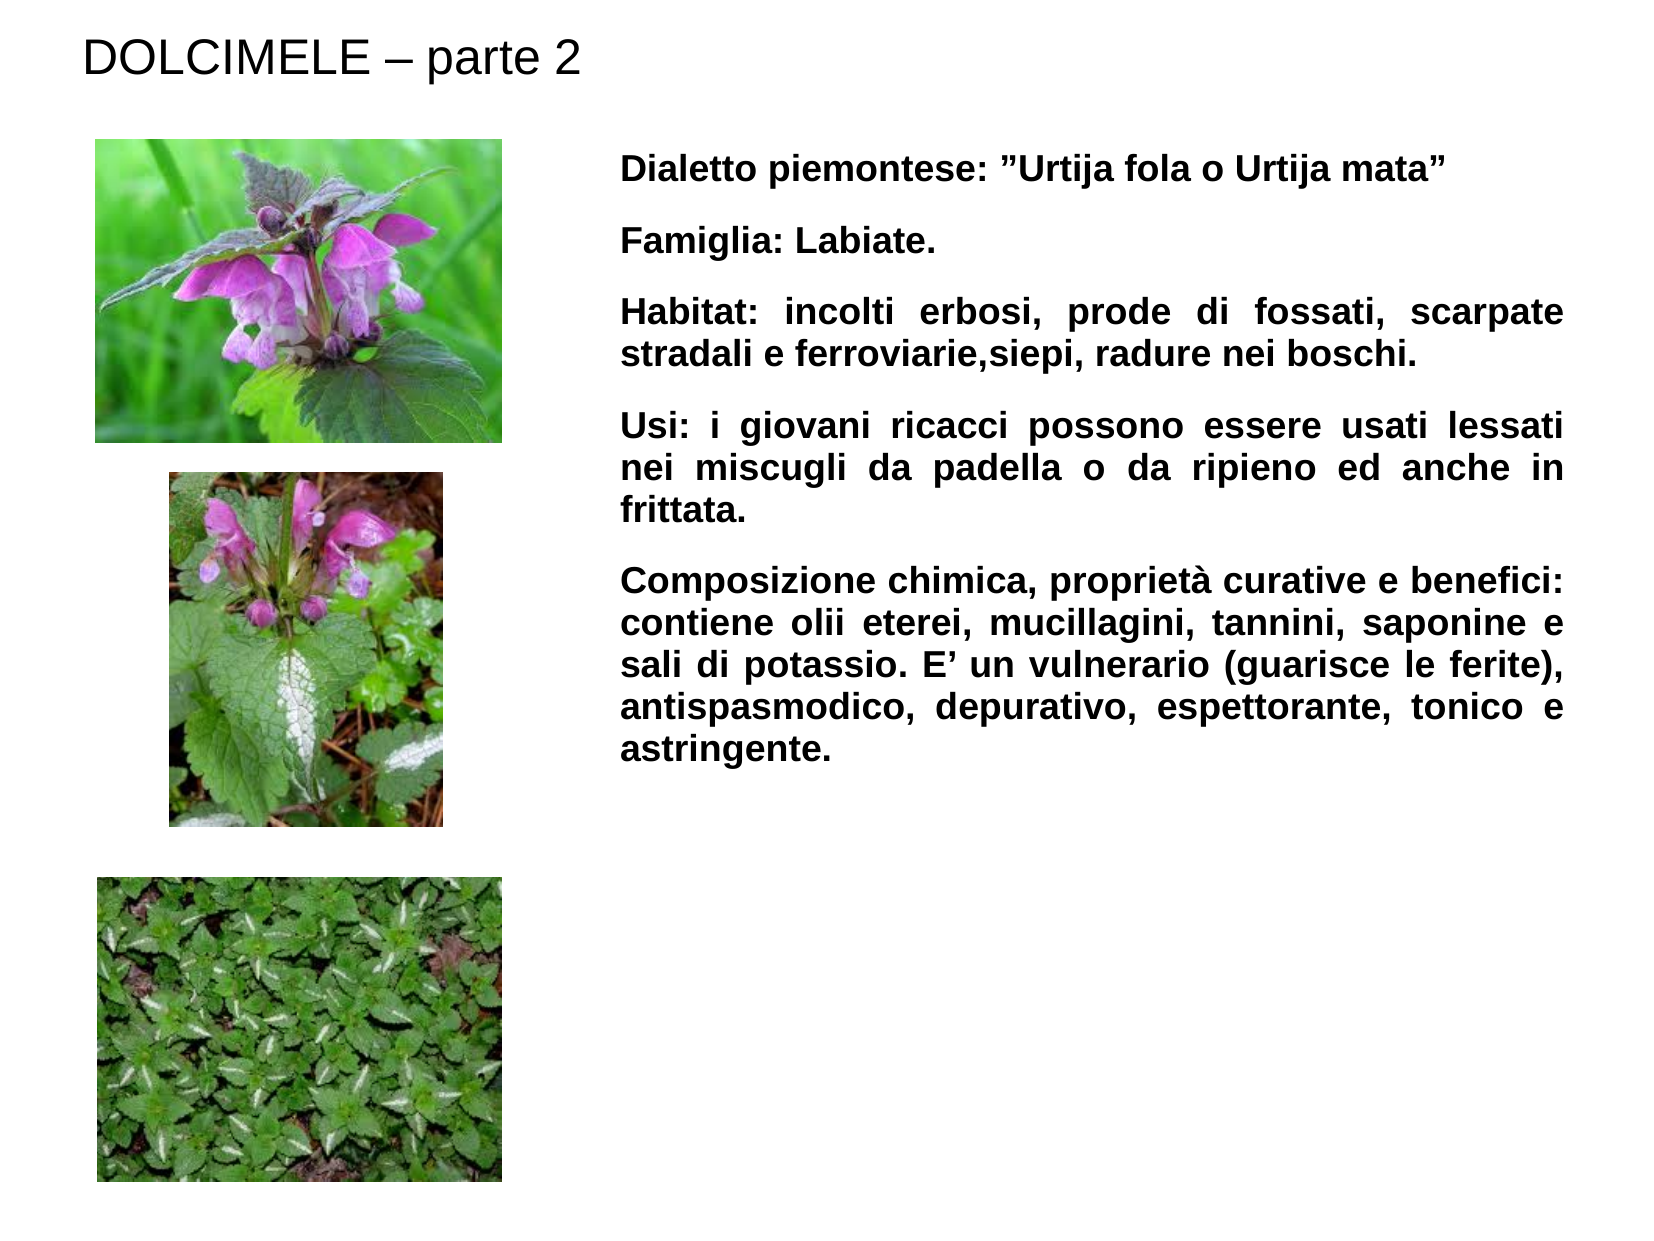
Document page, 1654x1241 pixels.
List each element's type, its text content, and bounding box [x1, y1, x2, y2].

picture [97, 877, 502, 1182]
title DOLCIMELE – parte 2 [82, 29, 1571, 188]
picture [95, 139, 502, 443]
picture [169, 472, 443, 827]
list Dialetto piemontese: ”Urtija fola o Urtija mata” Famiglia: Labiate. Habitat: incolti erbosi, prode di fossati, scarpate stradali e ferroviarie,siepi, radure nei boschi. Usi: i giovani ricacci possono essere usati lessati nei miscugli da padella o da ripieno ed anche in frittata. Composizione chimica, proprietà curative e benefici: contiene olii eterei, mucillagini, tannini, saponine e sali di potassio. E’ un vulnerario (guarisce le ferite), antispasmodico, depurativo, espettorante, tonico e astringente. [620, 147, 1565, 1034]
